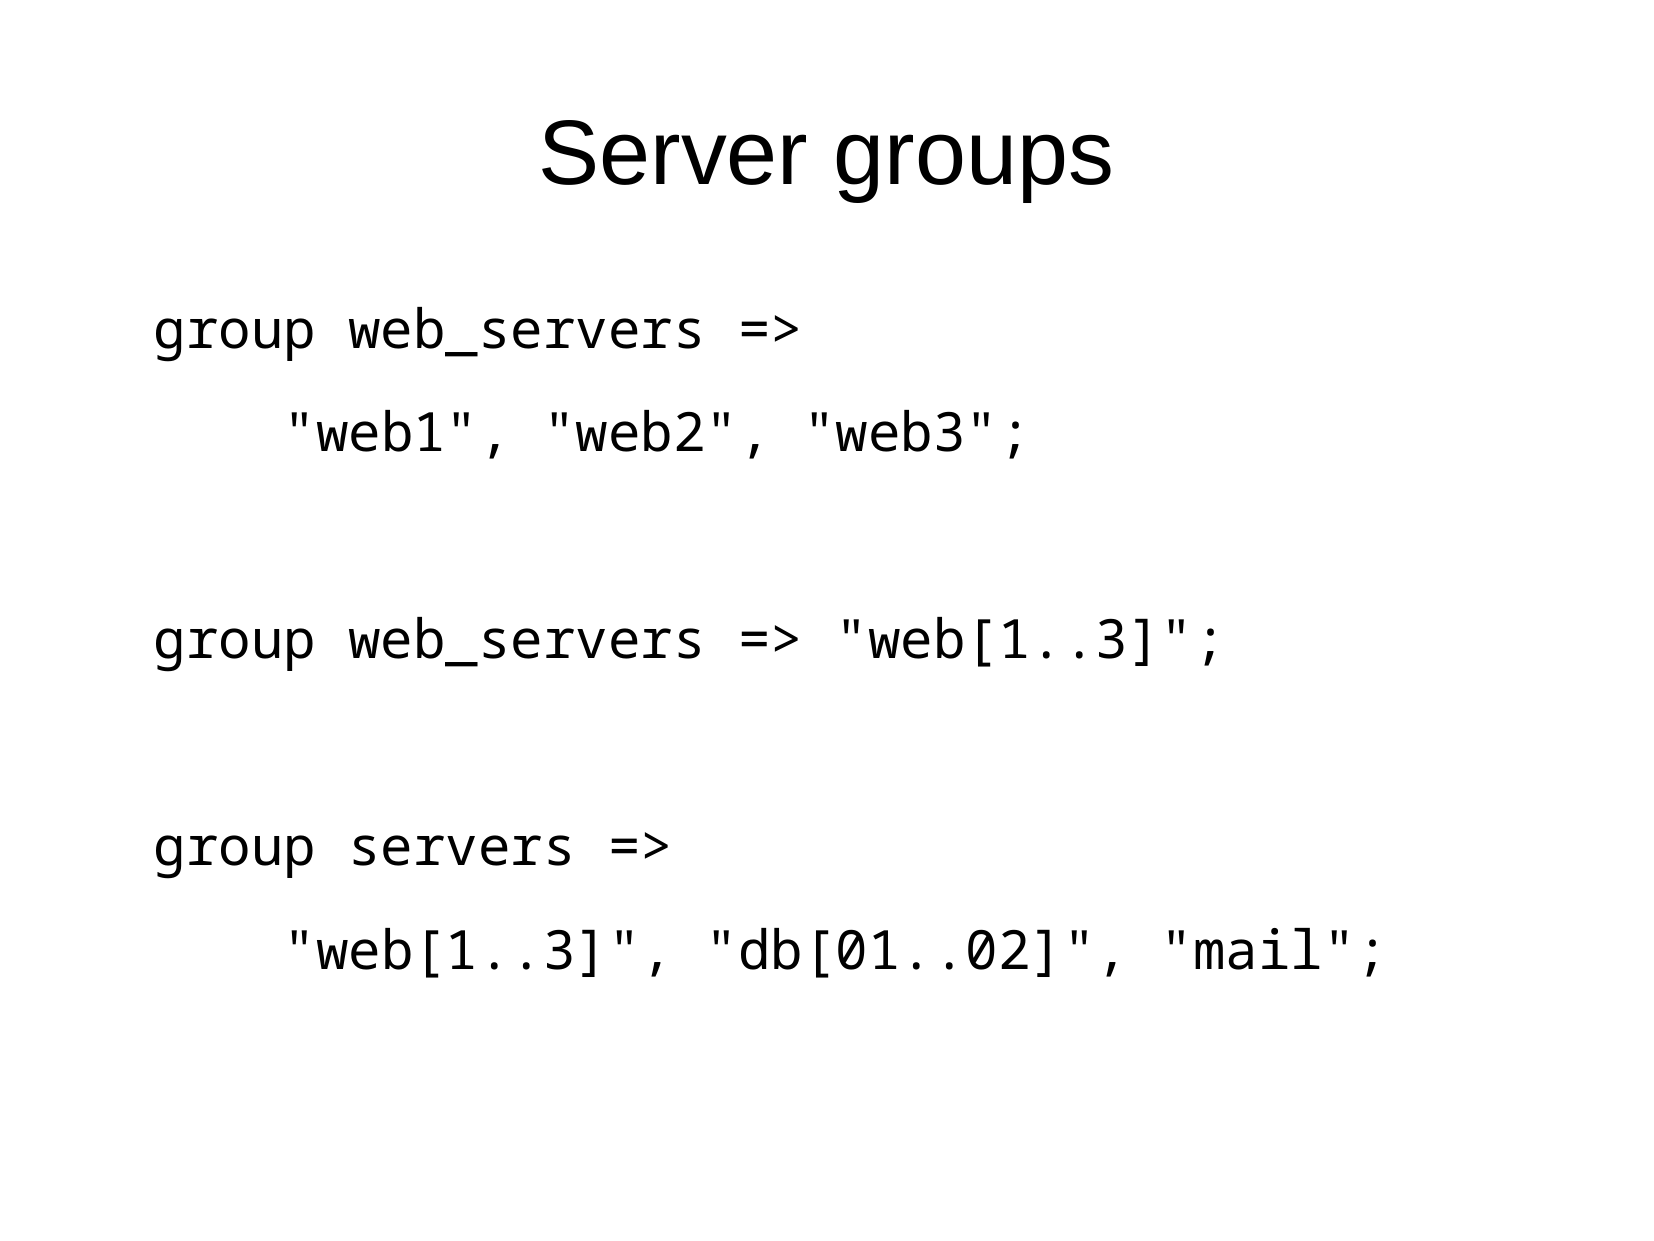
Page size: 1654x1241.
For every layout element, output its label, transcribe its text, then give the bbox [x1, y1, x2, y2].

title Server groups [82, 49, 1571, 257]
list group web_servers => "web1", "web2", "web3"; group web_servers => "web[1..3]"; group servers => "web[1..3]", "db[01..02]", "mail"; [82, 290, 1571, 1010]
